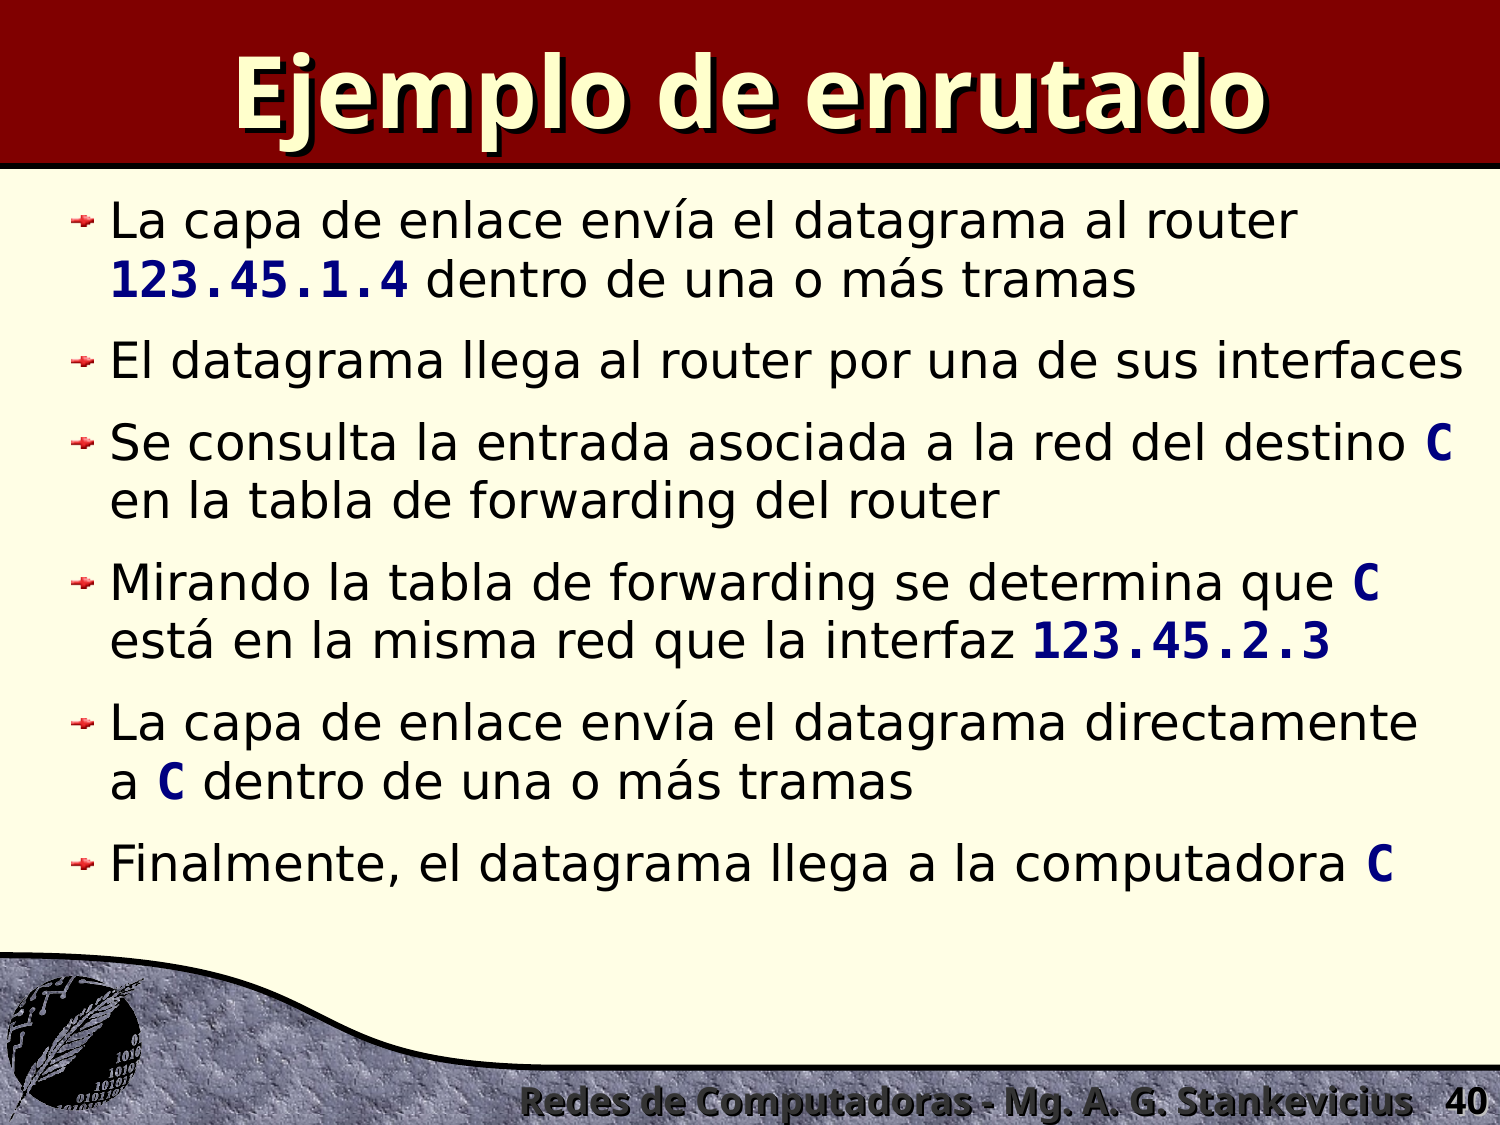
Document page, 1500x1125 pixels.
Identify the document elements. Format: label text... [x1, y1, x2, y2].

picture [1047, 1100, 1054, 1110]
picture [0, 959, 1500, 1125]
title Ejemplo de enrutado [15, 5, 1485, 160]
picture [790, 1100, 795, 1110]
list La capa de enlace envía el datagrama al router 123.45.1.4 dentro de una o más tramas El datagrama llega al router por una de sus interfaces Se consulta la entrada asociada a la red del destino C en la tabla de forwarding del router Mirando la tabla de forwarding se determina que C está en la misma red que la interfaz 123.45.2.3 La capa de enlace envía el datagrama directamente a C dentro de una o más tramas Finalmente, el datagrama llega a la computadora C [11, 192, 1486, 921]
